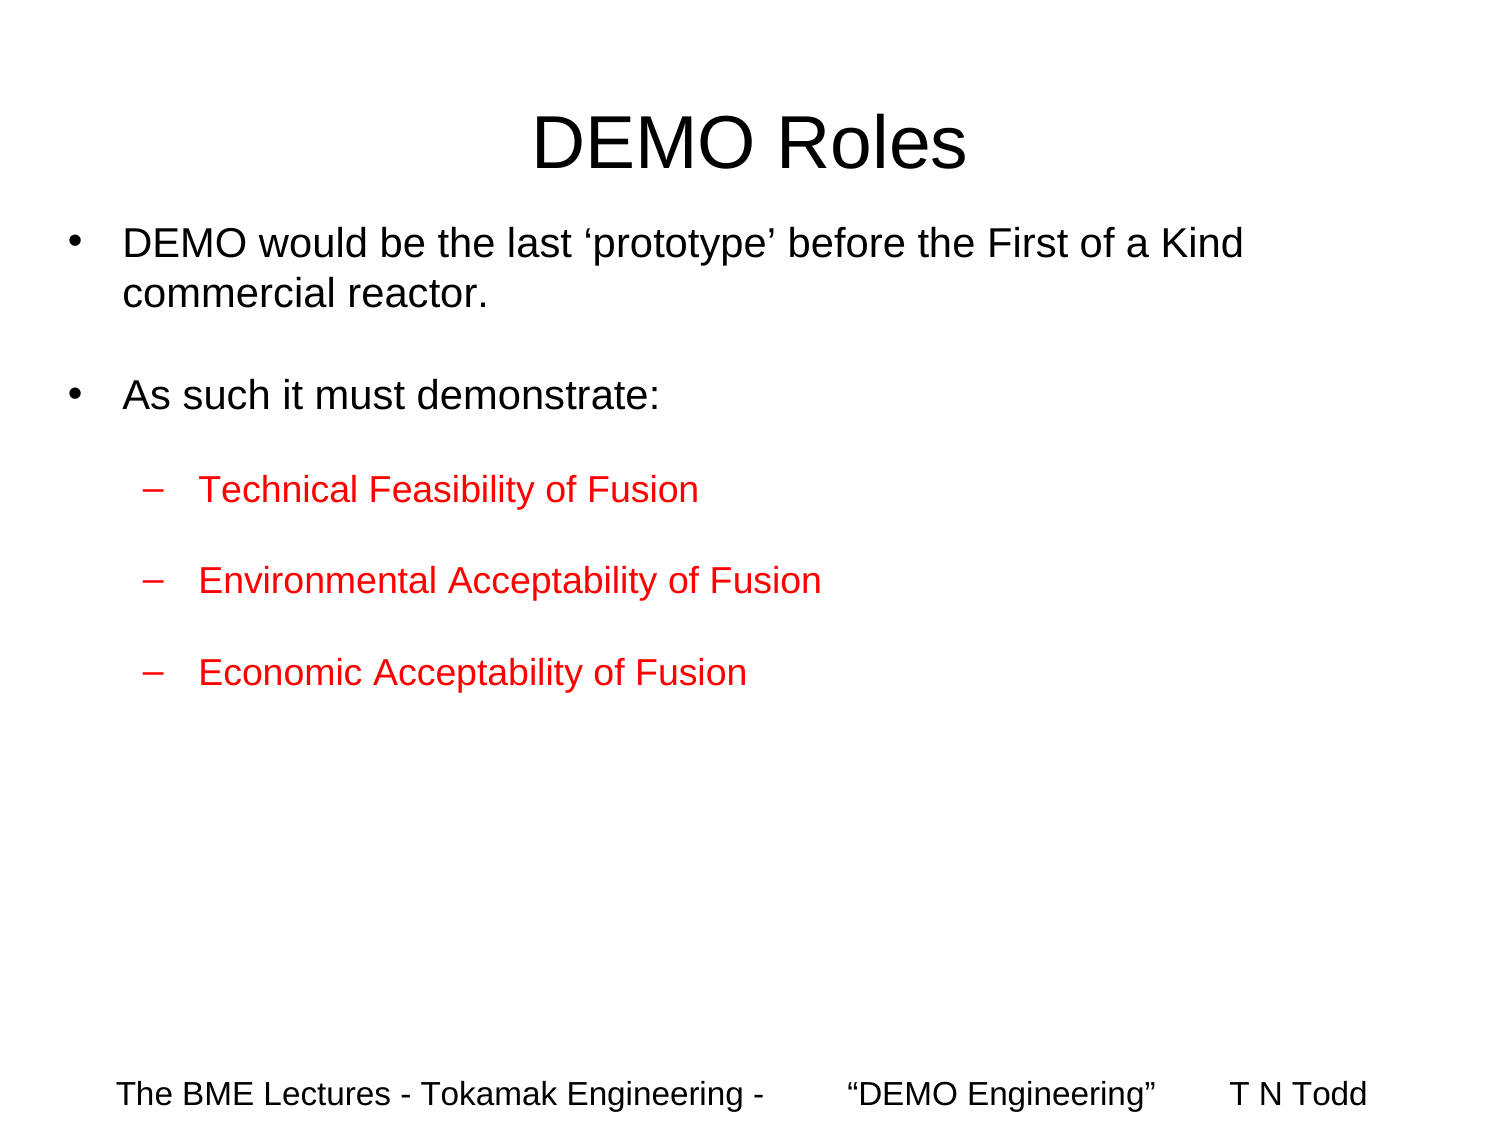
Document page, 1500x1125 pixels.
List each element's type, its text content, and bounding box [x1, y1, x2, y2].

text_box DEMO Roles [75, 45, 1426, 233]
text_box DEMO would be the last ‘prototype’ before the First of a Kind commercial reactor. As such it must demonstrate: Technical Feasibility of Fusion Environmental Acceptability of Fusion Economic Acceptability of Fusion [53, 208, 1341, 728]
